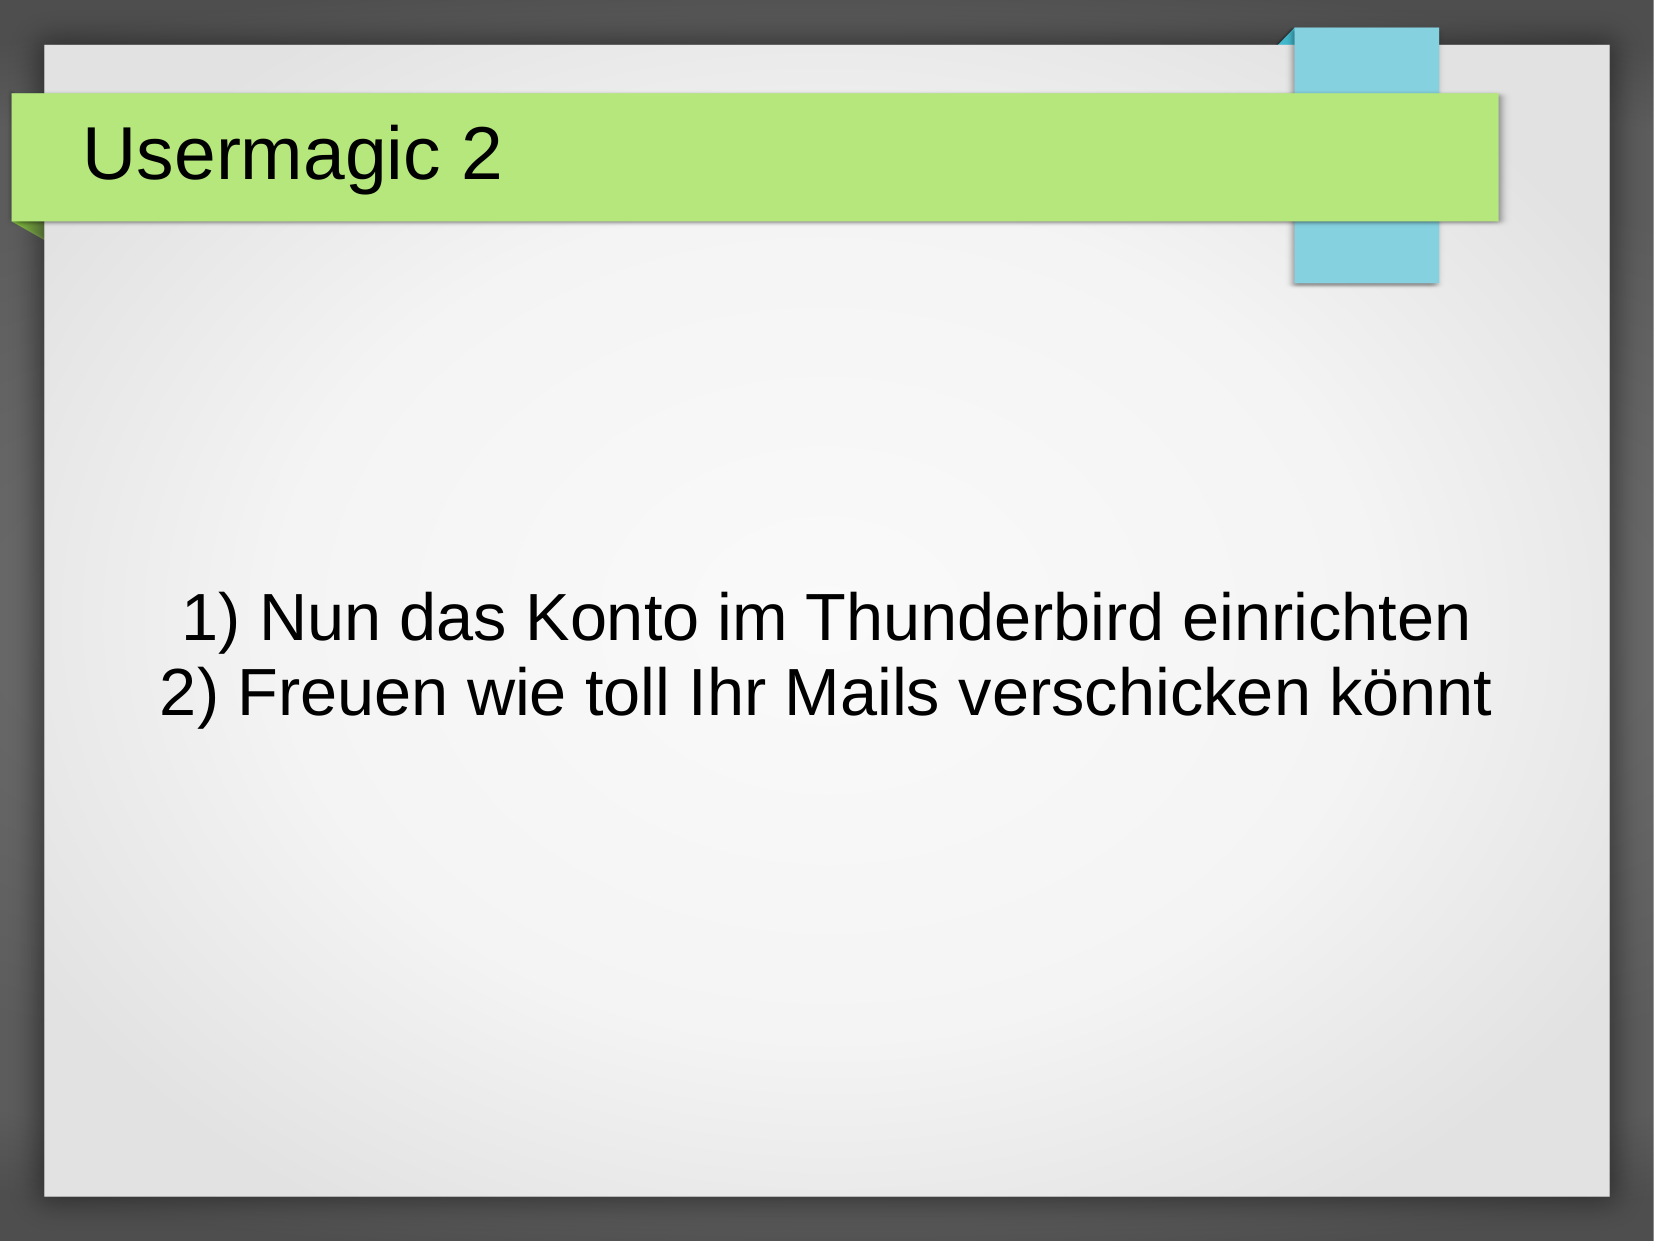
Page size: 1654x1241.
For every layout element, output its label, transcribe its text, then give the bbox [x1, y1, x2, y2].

picture [0, 0, 1654, 1241]
subtitle 1) Nun das Konto im Thunderbird einrichten 2) Freuen wie toll Ihr Mails verschicken könnt [82, 295, 1571, 1015]
title Usermagic 2 [82, 94, 1264, 213]
